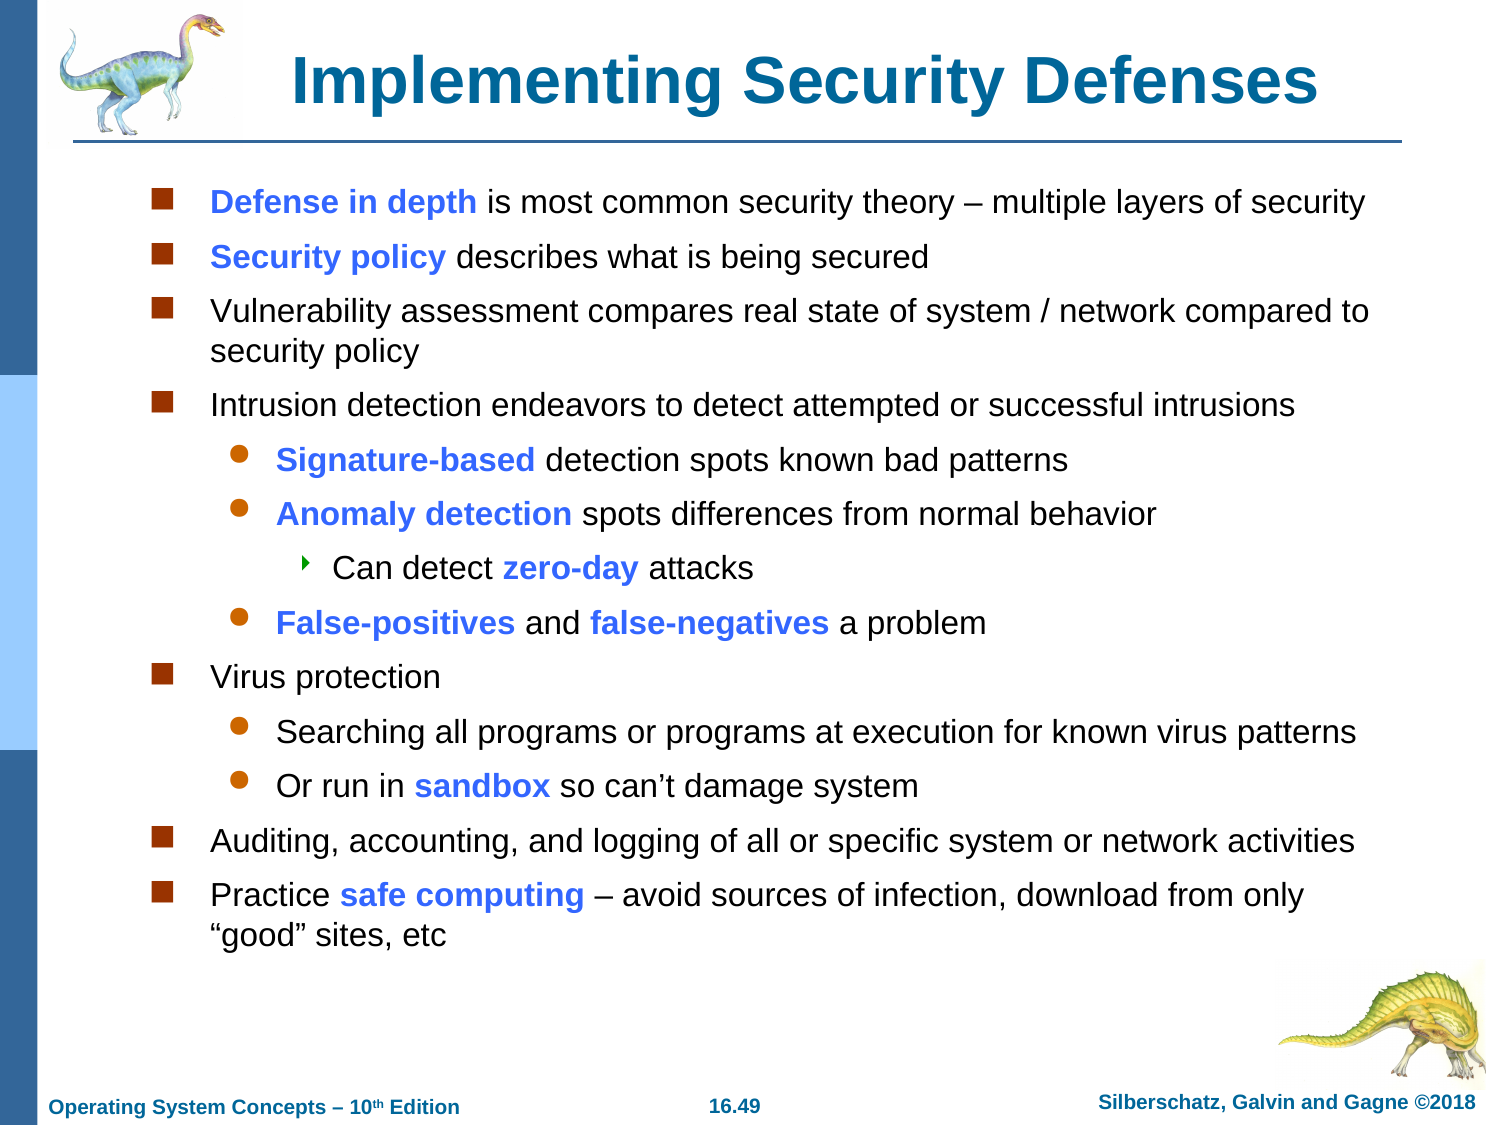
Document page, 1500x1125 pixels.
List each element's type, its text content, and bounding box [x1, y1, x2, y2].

picture [1275, 959, 1486, 1090]
picture [1415, 1094, 1423, 1099]
title Implementing Security Defenses [153, 29, 1459, 125]
picture [46, 0, 243, 149]
list Defense in depth is most common security theory – multiple layers of security Security policy describes what is being secured Vulnerability assessment compares real state of system / network compared to security policy Intrusion detection endeavors to detect attempted or successful intrusions Signature-based detection spots known bad patterns Anomaly detection spots differences from normal behavior Can detect zero-day attacks False-positives and false-negatives a problem Virus protection Searching all programs or programs at execution for known virus patterns Or run in sandbox so can’t damage system Auditing, accounting, and logging of all or specific system or network activities Practice safe computing – avoid sources of infection, download from only “good” sites, etc [139, 173, 1411, 965]
